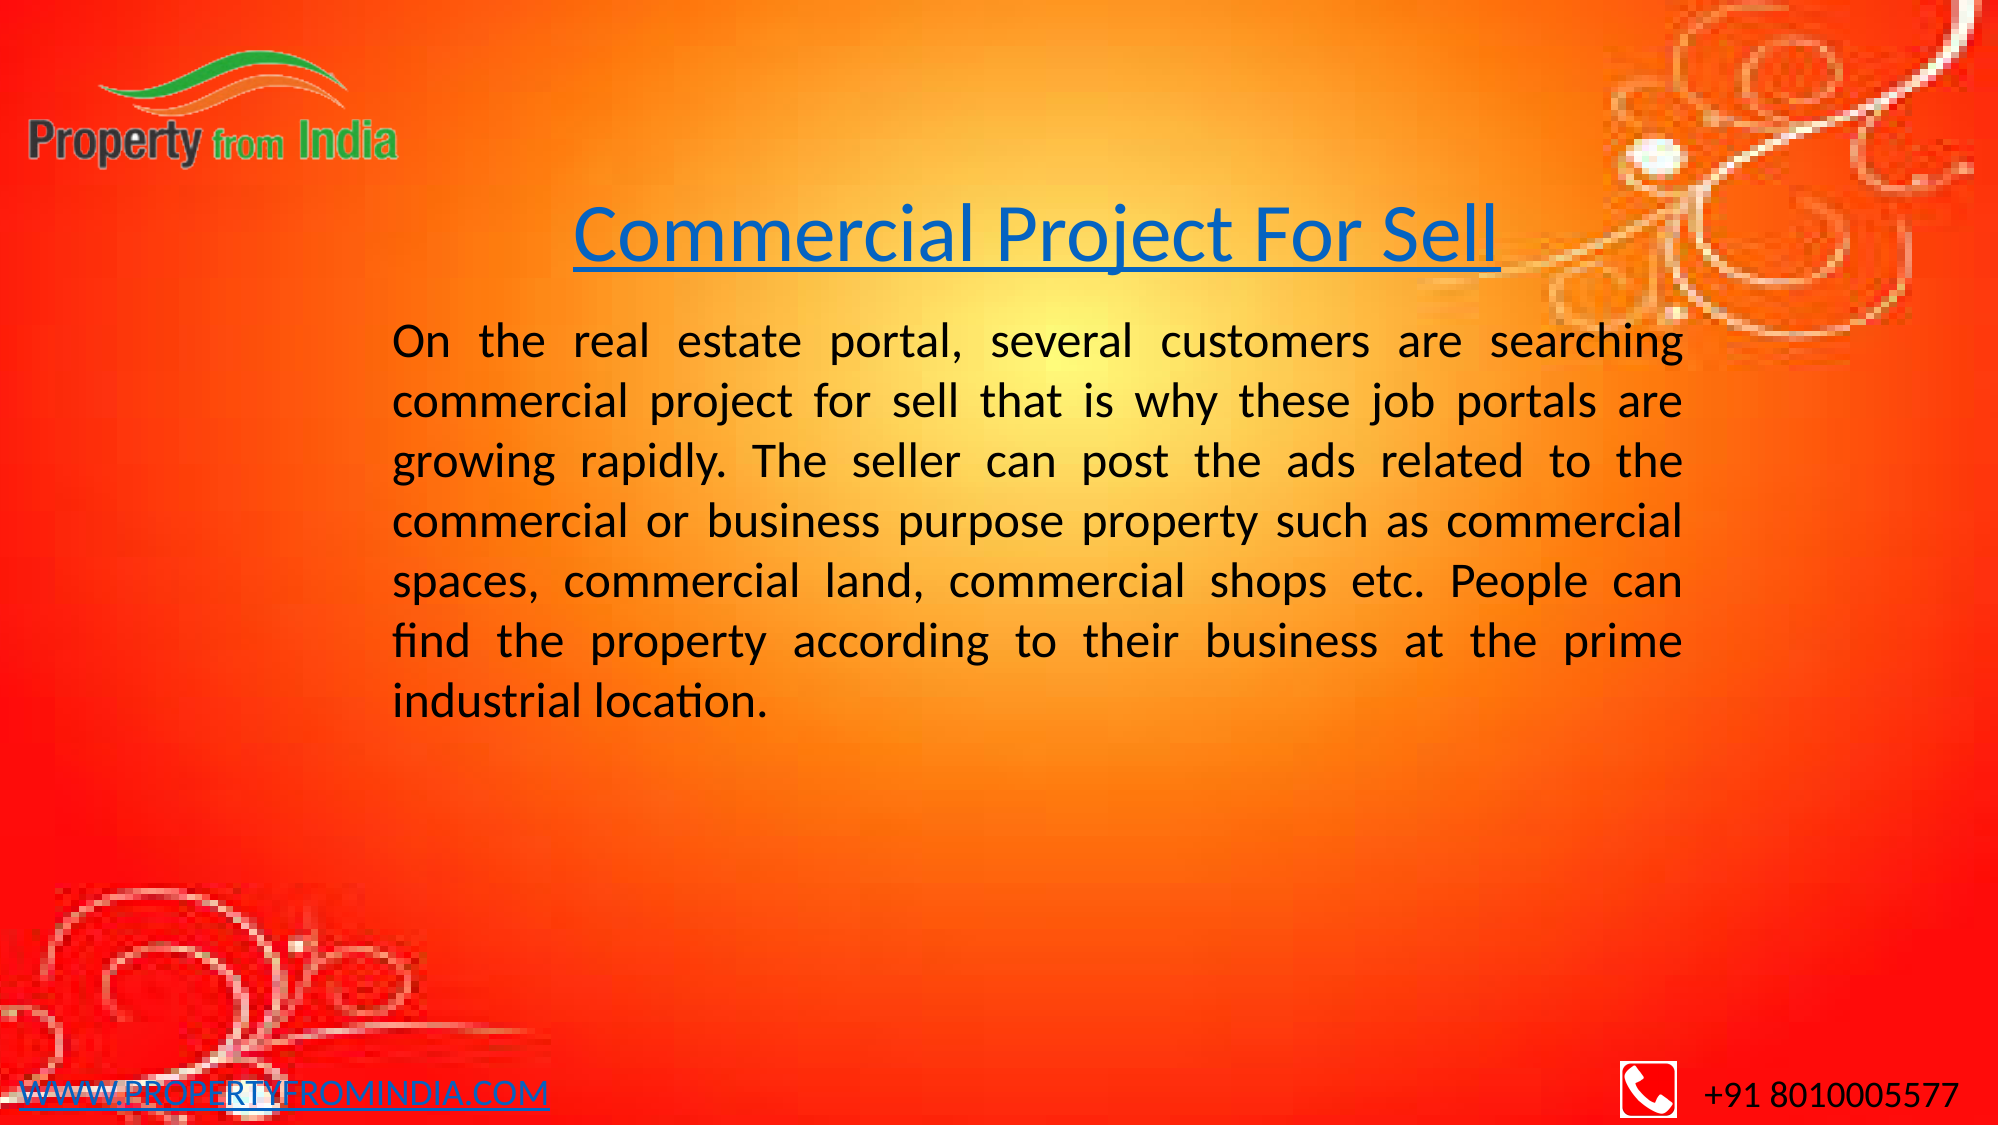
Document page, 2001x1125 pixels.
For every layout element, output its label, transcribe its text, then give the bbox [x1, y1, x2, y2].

text_box Commercial Project For Sell [376, 170, 1698, 286]
text_box WWW.PROPERTYFROMINDIA.COM [3, 1060, 620, 1121]
text_box +91 8010005577 [1689, 1062, 2000, 1125]
text_box On the real estate portal, several customers are searching commercial project for sell that is why these job portals are growing rapidly. The seller can post the ads related to the commercial or business purpose property such as commercial spaces, commercial land, commercial shops etc. People can find the property according to their business at the prime industrial location. [377, 299, 1699, 795]
picture [0, 0, 1998, 1125]
